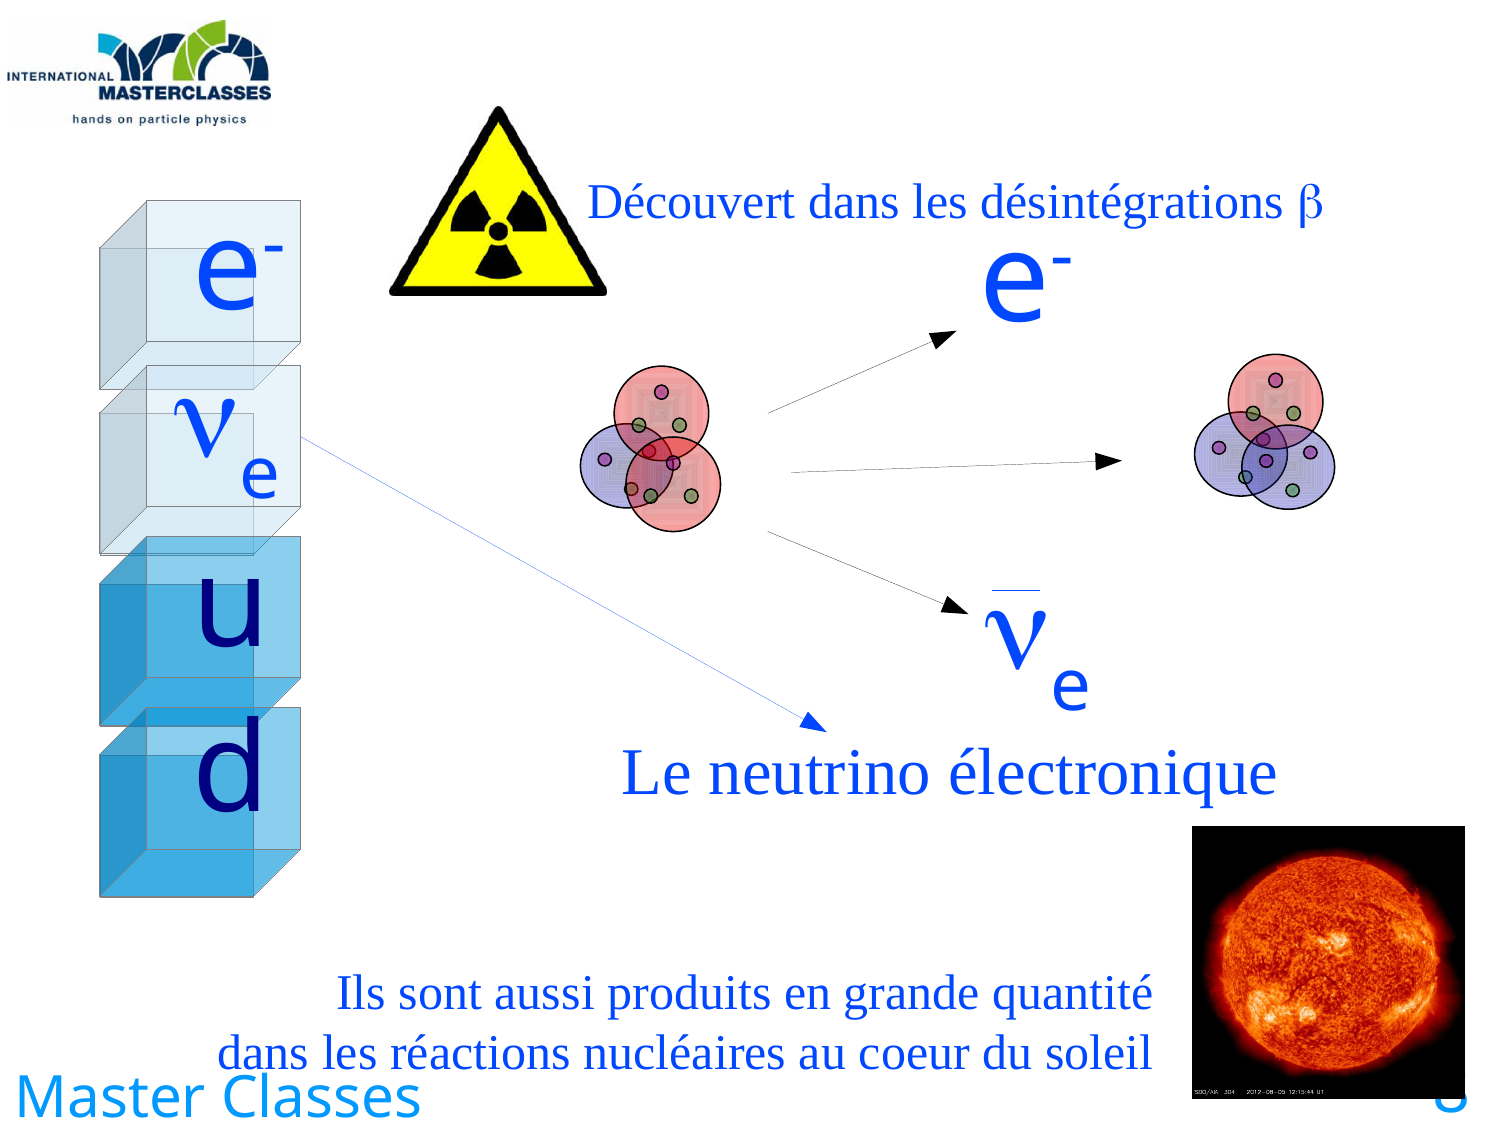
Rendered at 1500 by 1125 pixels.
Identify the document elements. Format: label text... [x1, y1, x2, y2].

picture [389, 106, 607, 296]
text_box [580, 366, 721, 532]
text_box [99, 200, 177, 390]
text_box Découvert dans les désintégrations β [572, 161, 1340, 237]
text_box [288, 365, 301, 506]
text_box νe [159, 324, 288, 521]
text_box [99, 365, 301, 898]
text_box d [177, 679, 267, 844]
text_box e- [177, 177, 290, 342]
text_box e- [964, 237, 1077, 355]
text_box Ils sont aussi produits en grande quantité dans les réactions nucléaires au coeur du soleil [203, 951, 1170, 1087]
text_box Le neutrino électronique [484, 720, 1418, 875]
text_box νe [970, 536, 1099, 720]
text_box u [177, 513, 268, 679]
picture [1192, 826, 1465, 1099]
text_box [268, 536, 301, 677]
text_box [1194, 354, 1335, 510]
text_box [290, 200, 301, 341]
picture [2, 10, 280, 130]
